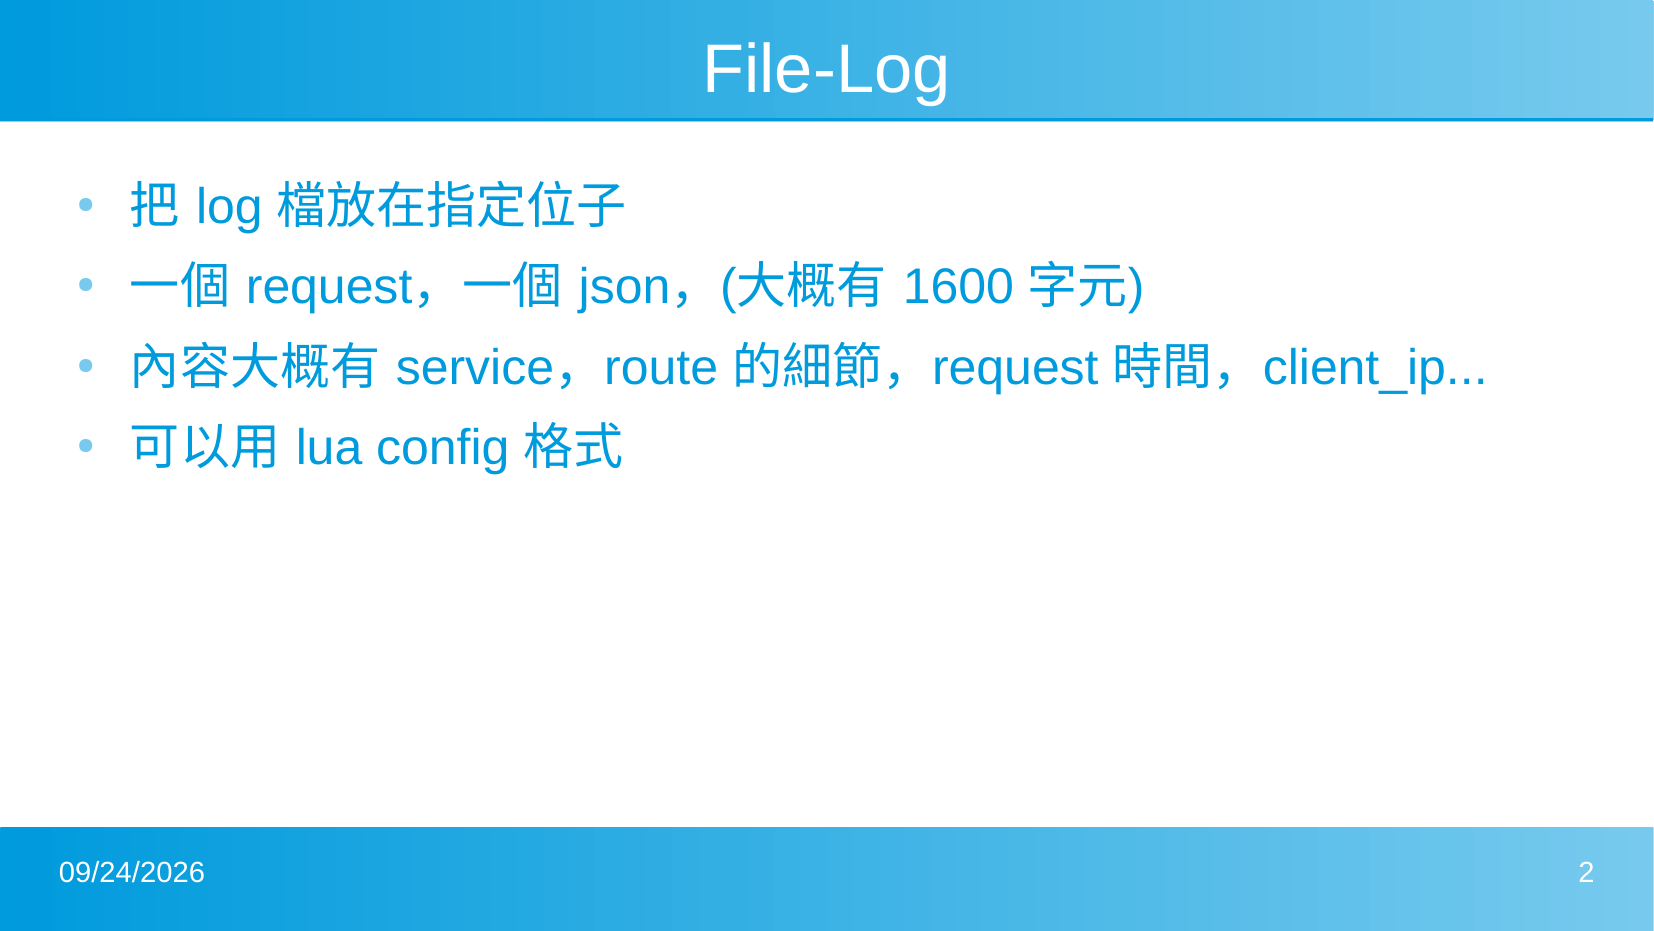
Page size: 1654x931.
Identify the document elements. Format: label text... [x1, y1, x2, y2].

list 把 log 檔放在指定位子 一個 request，一個 json，(大概有 1600 字元) 內容大概有 service，route 的細節，request 時間，client_ip... 可以用 lua config 格式 [59, 177, 1595, 768]
title File-Log [59, 29, 1595, 108]
